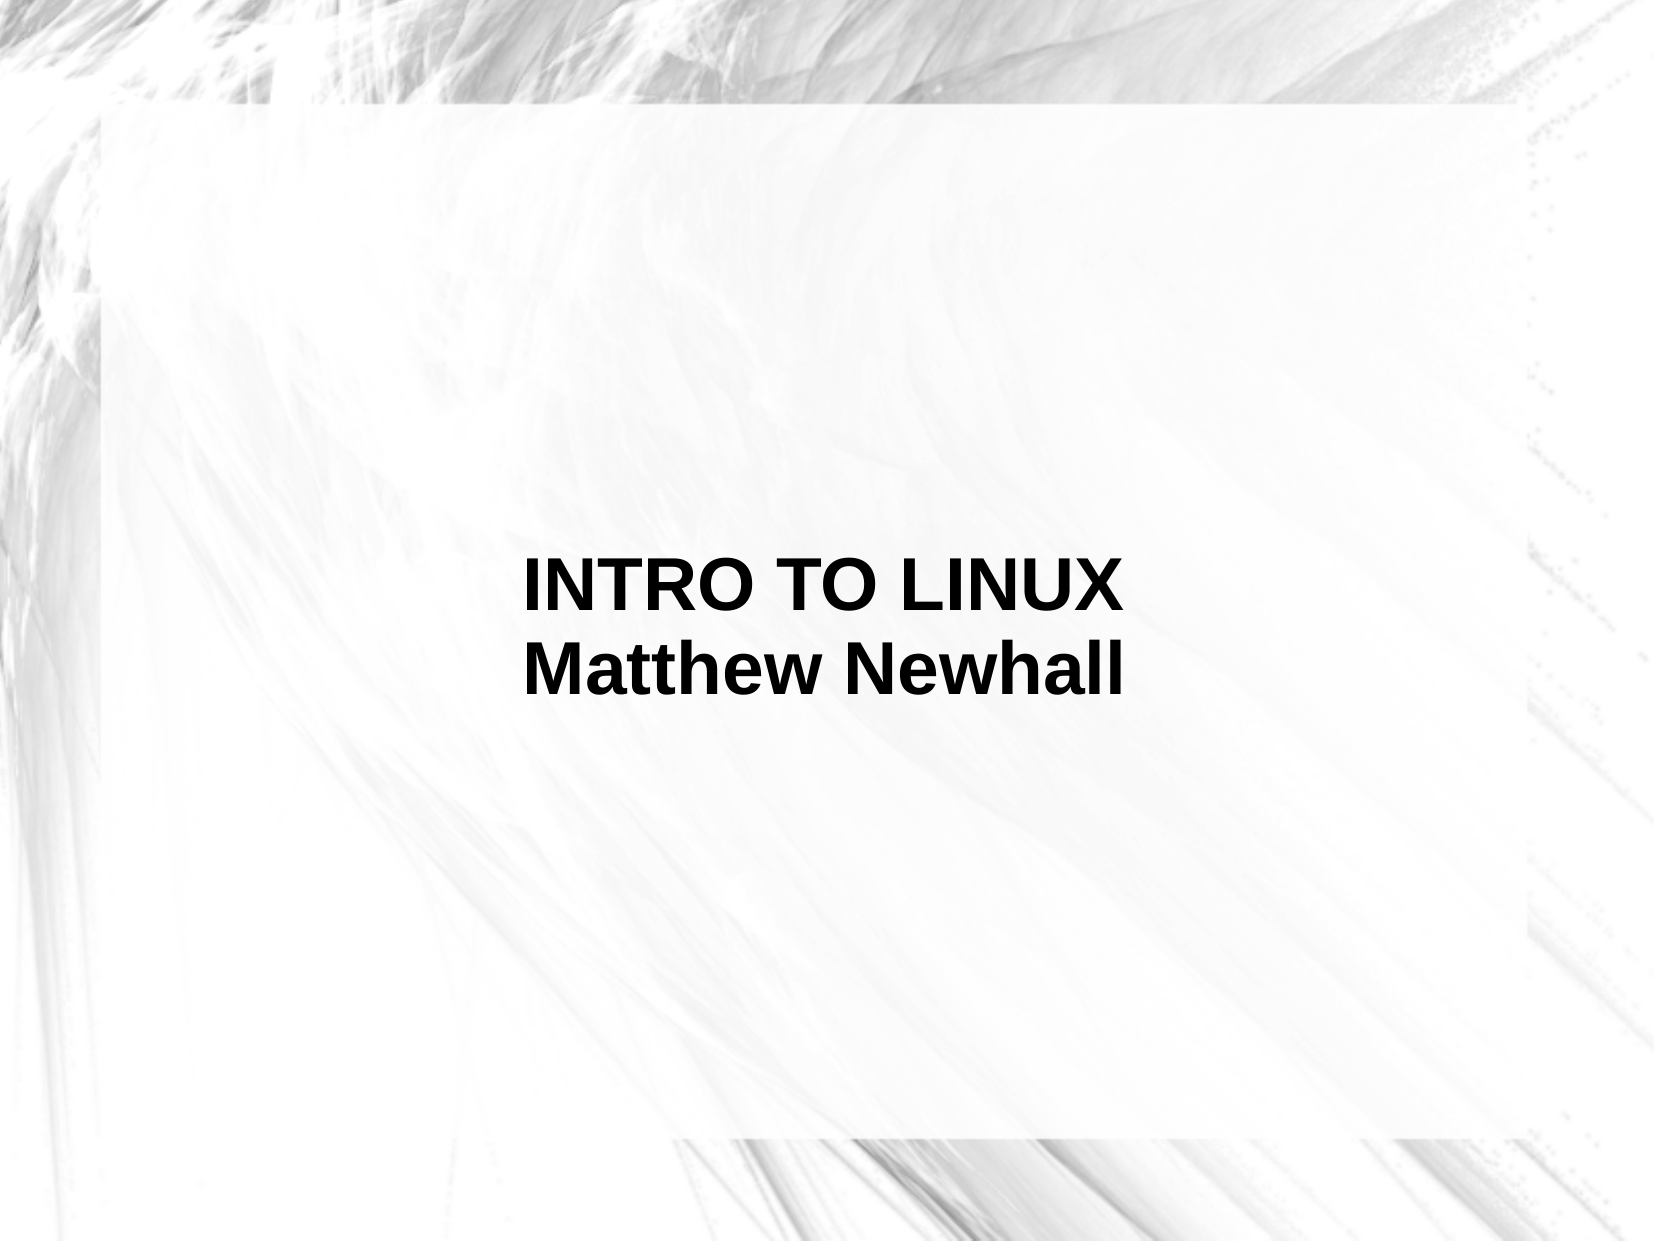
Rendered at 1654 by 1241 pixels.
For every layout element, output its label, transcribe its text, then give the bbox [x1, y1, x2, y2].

picture [0, 0, 1654, 1241]
text_box INTRO TO LINUX Matthew Newhall [507, 534, 1142, 700]
